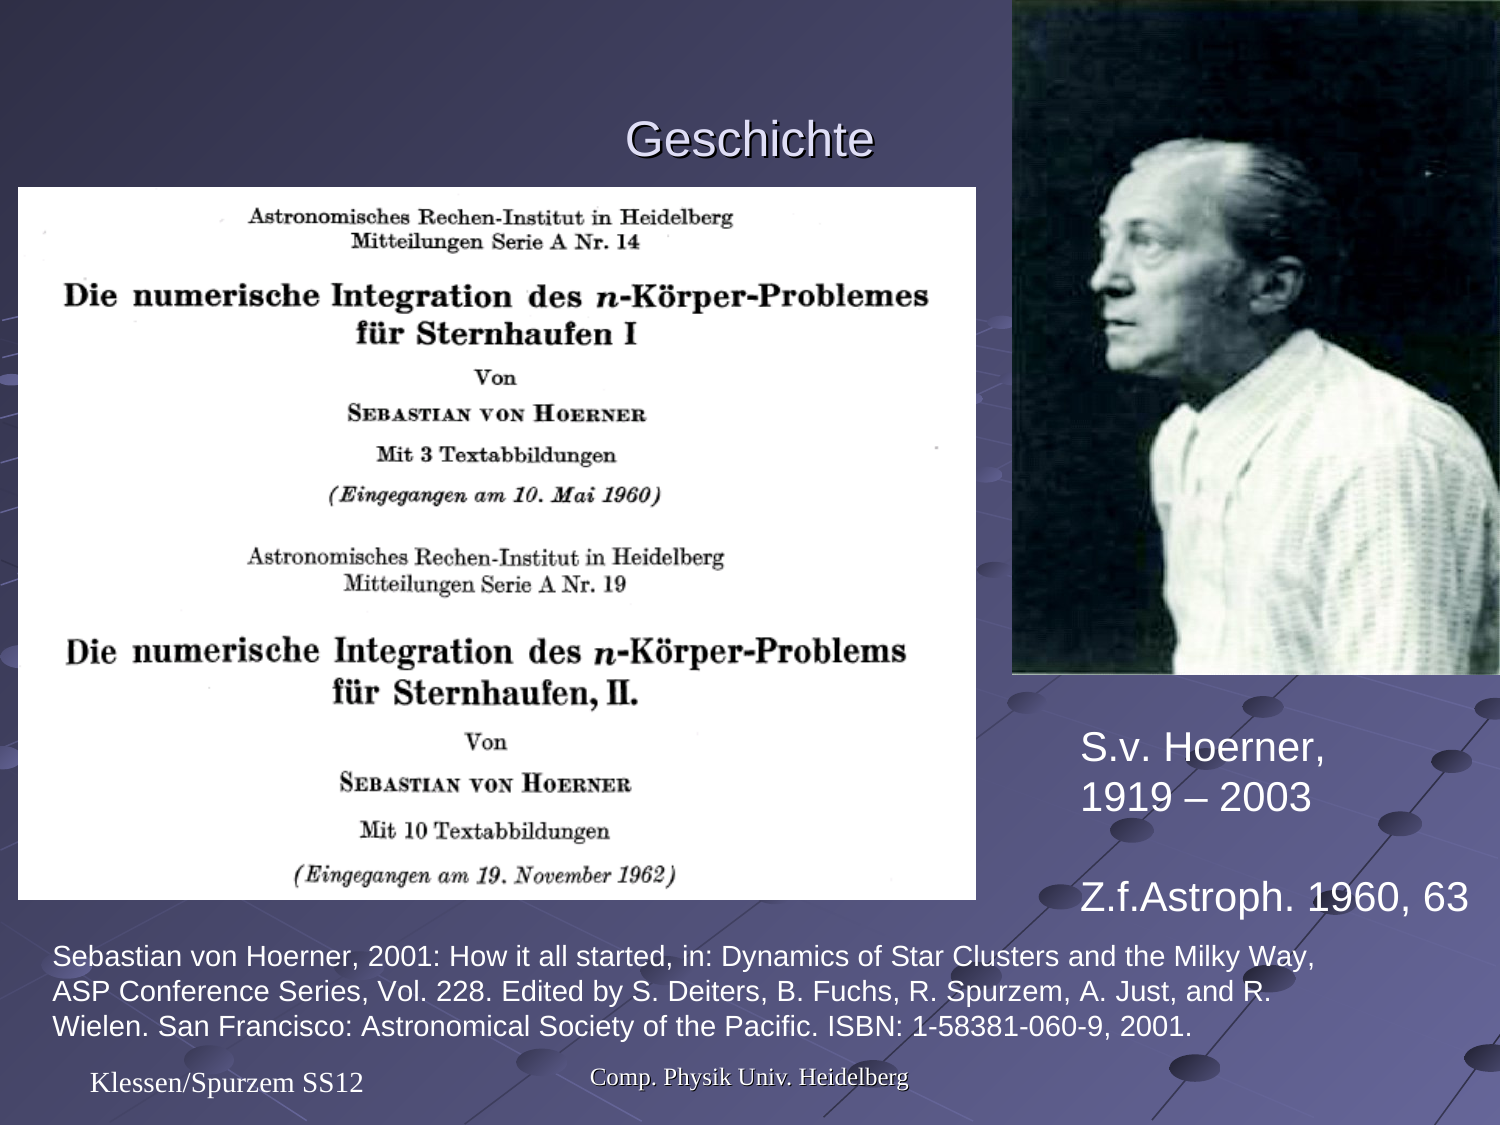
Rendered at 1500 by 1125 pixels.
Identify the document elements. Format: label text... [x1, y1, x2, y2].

text_box Sebastian von Hoerner, 2001: How it all started, in: Dynamics of Star Clusters and the Milky Way, ASP Conference Series, Vol. 228. Edited by S. Deiters, B. Fuchs, R. Spurzem, A. Just, and R. Wielen. San Francisco: Astronomical Society of the Pacific. ISBN: 1-58381-060-9, 2001. [37, 930, 1352, 1051]
picture [1012, 0, 1500, 676]
picture [18, 187, 976, 901]
title Geschichte [75, 45, 1012, 233]
text_box S.v. Hoerner, 1919 – 2003 Z.f.Astroph. 1960, 63 [1065, 712, 1485, 979]
